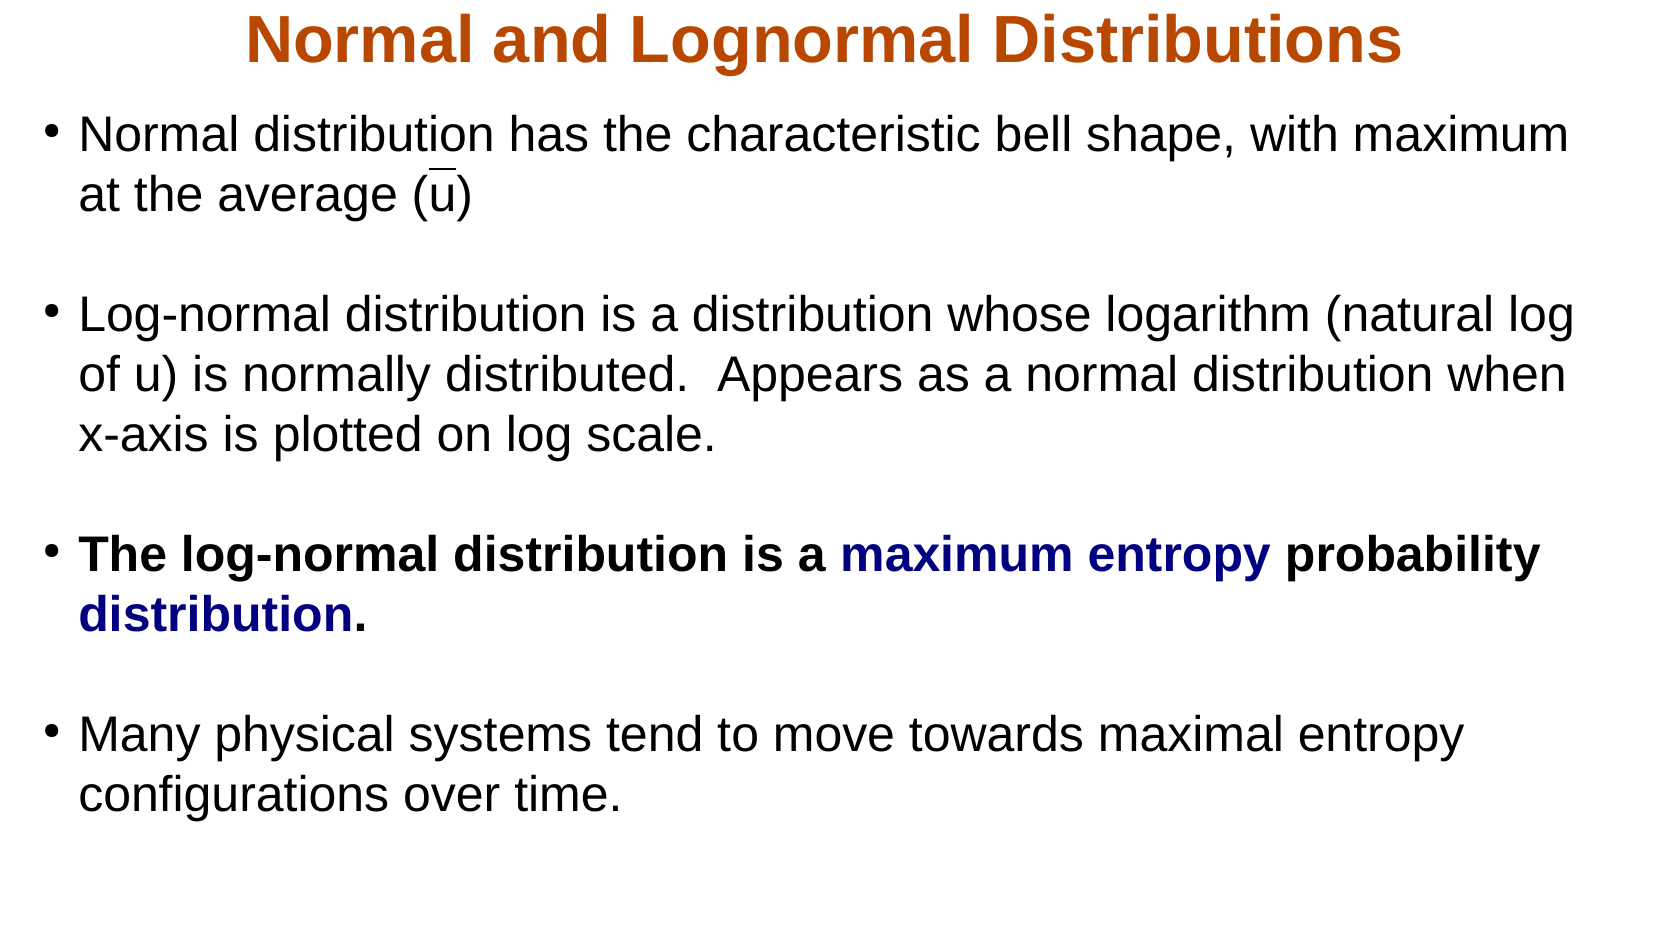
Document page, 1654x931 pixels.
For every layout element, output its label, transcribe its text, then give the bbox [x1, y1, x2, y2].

text_box Normal and Lognormal Distributions [2, 2, 1648, 78]
text_box Normal distribution has the characteristic bell shape, with maximum at the average (u) Log-normal distribution is a distribution whose logarithm (natural log of u) is normally distributed. Appears as a normal distribution when x-axis is plotted on log scale. The log-normal distribution is a maximum entropy probability distribution. Many physical systems tend to move towards maximal entropy configurations over time. [28, 94, 1611, 890]
